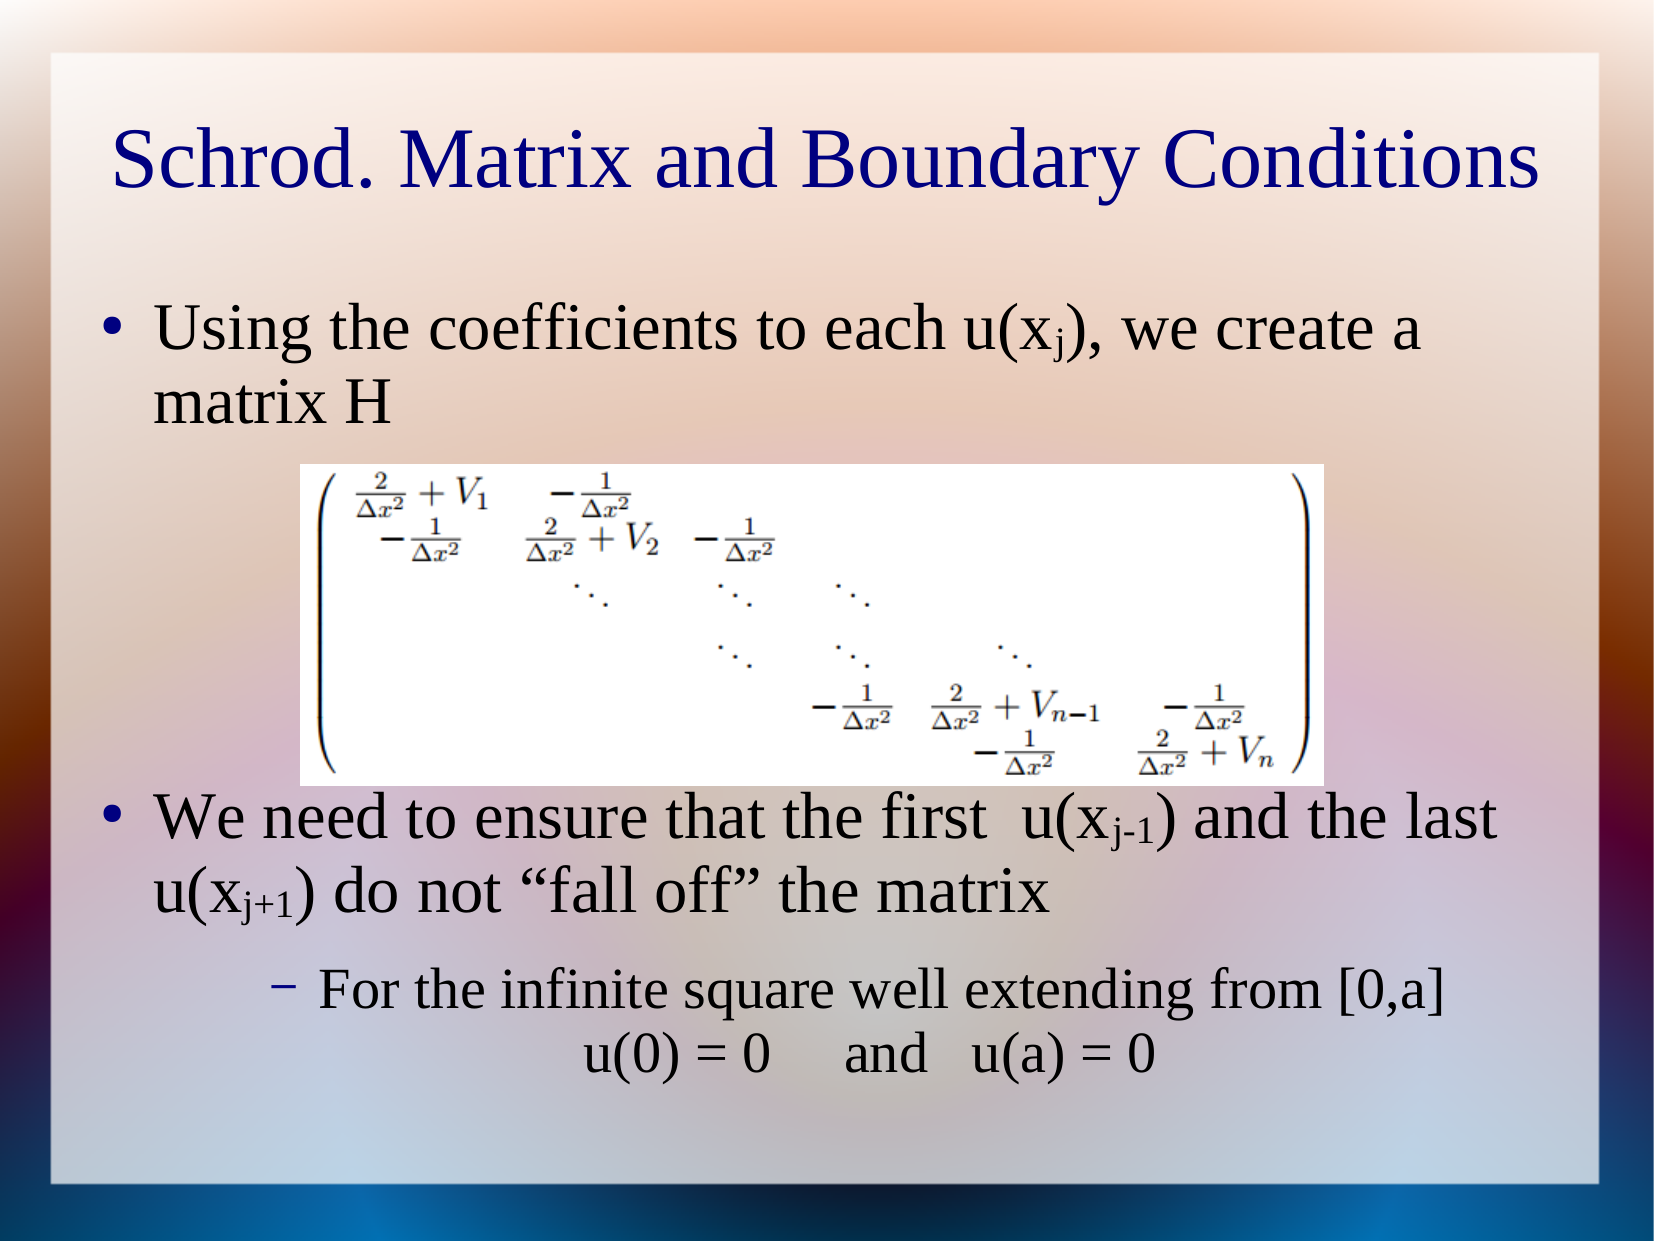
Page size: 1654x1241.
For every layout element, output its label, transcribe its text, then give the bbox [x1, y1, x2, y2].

picture [0, 0, 1654, 1241]
title Schrod. Matrix and Boundary Conditions [82, 55, 1571, 263]
picture [300, 464, 1324, 786]
list Using the coefficients to each u(xj), we create a matrix H We need to ensure that the first u(xj-1) and the last u(xj+1) do not “fall off” the matrix For the infinite square well extending from [0,a] u(0) = 0 and u(a) = 0 [82, 290, 1571, 1241]
